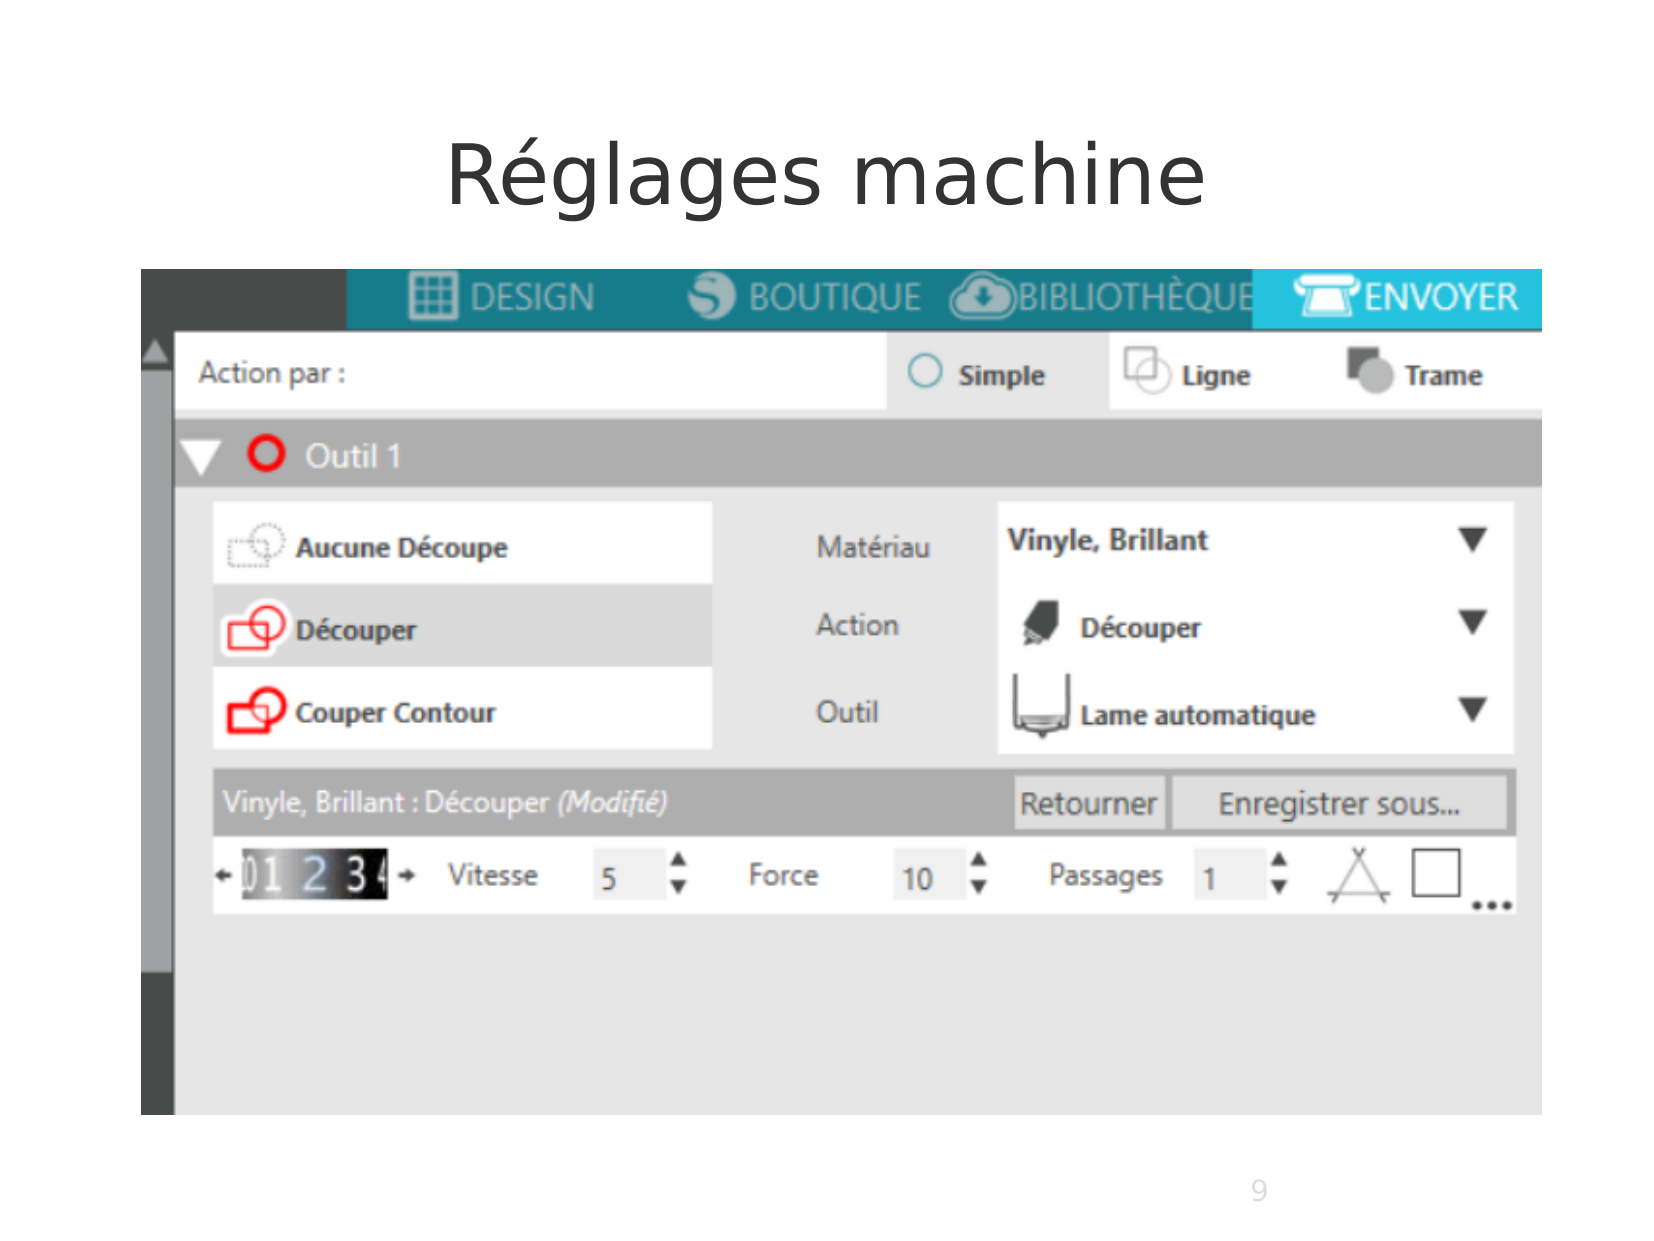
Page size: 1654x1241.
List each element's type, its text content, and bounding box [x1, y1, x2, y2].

title Réglages machine [114, 73, 1539, 271]
picture [141, 270, 1542, 1115]
text_box [1250, 1172, 1636, 1241]
